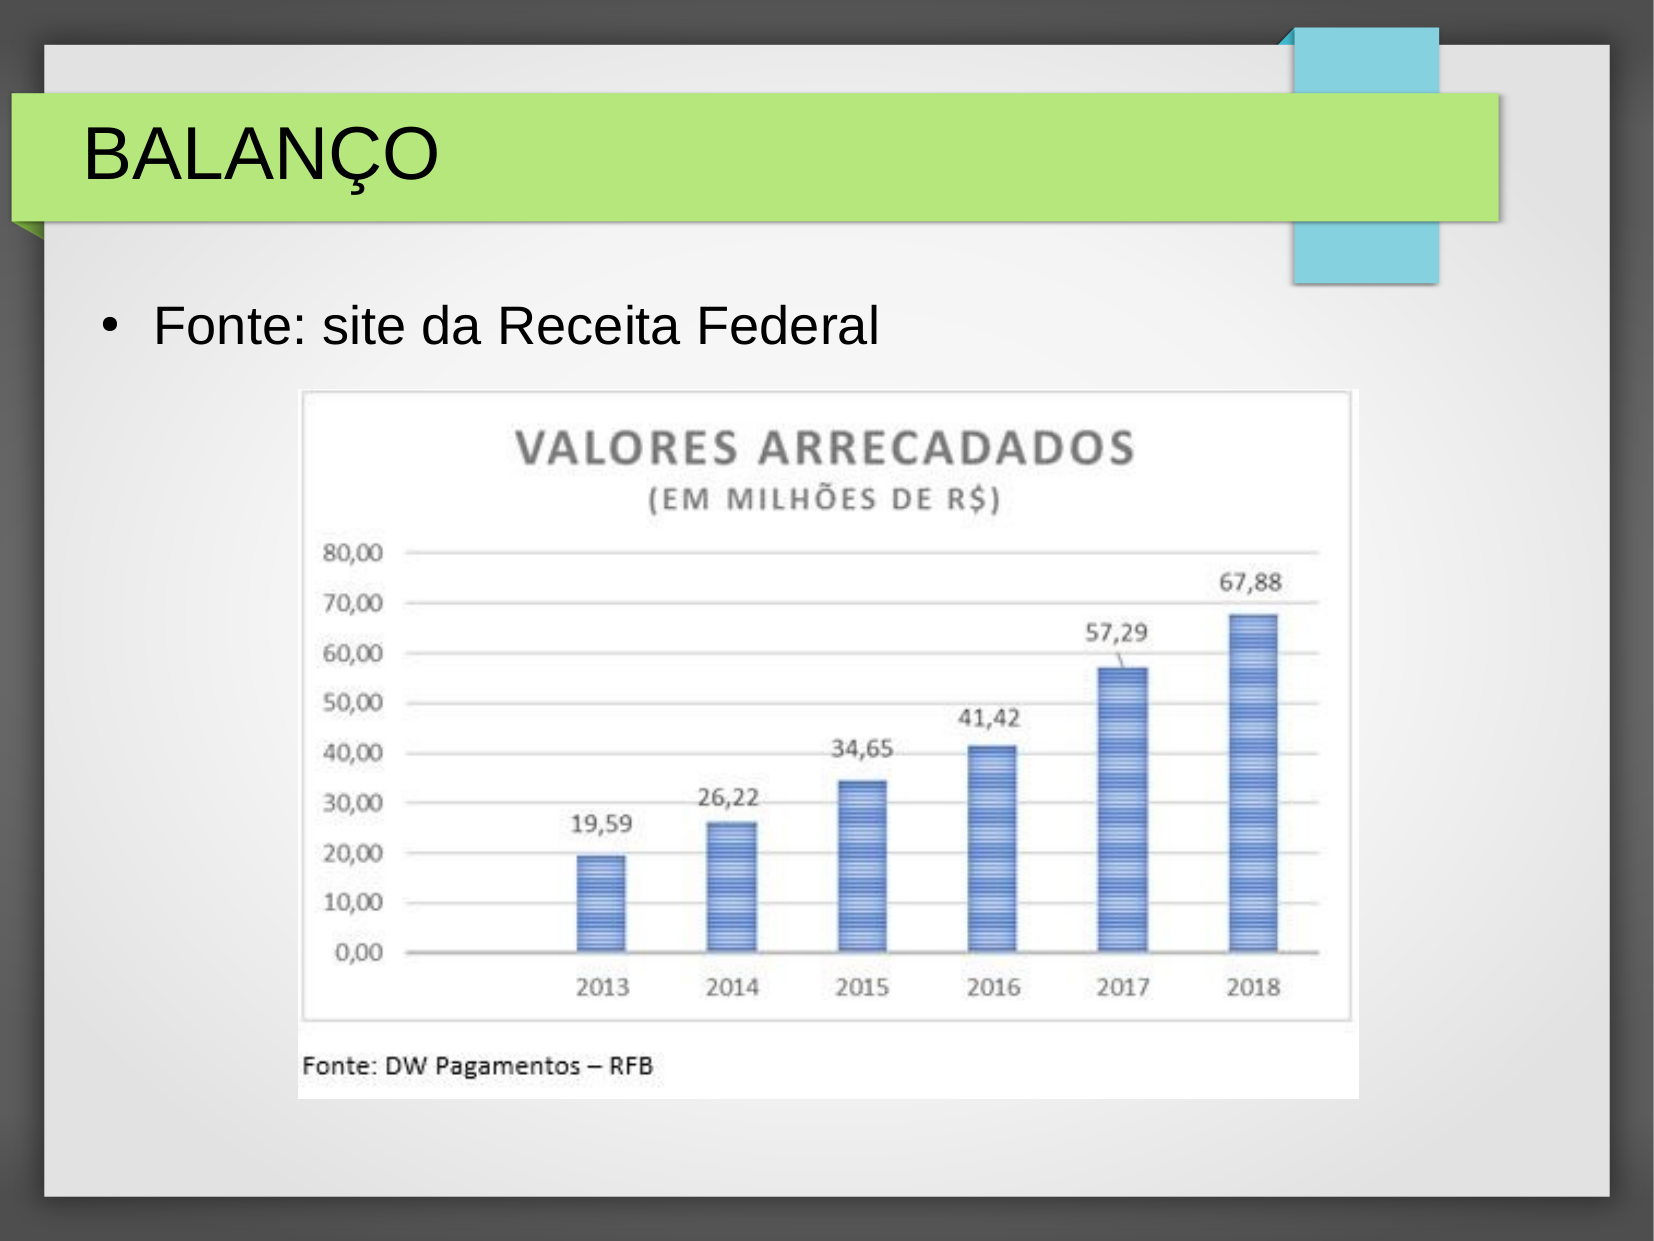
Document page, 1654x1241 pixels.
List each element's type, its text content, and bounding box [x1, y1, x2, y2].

title BALANÇO [82, 94, 1264, 213]
picture [0, 0, 1654, 1241]
list Fonte: site da Receita Federal [82, 295, 1571, 1015]
